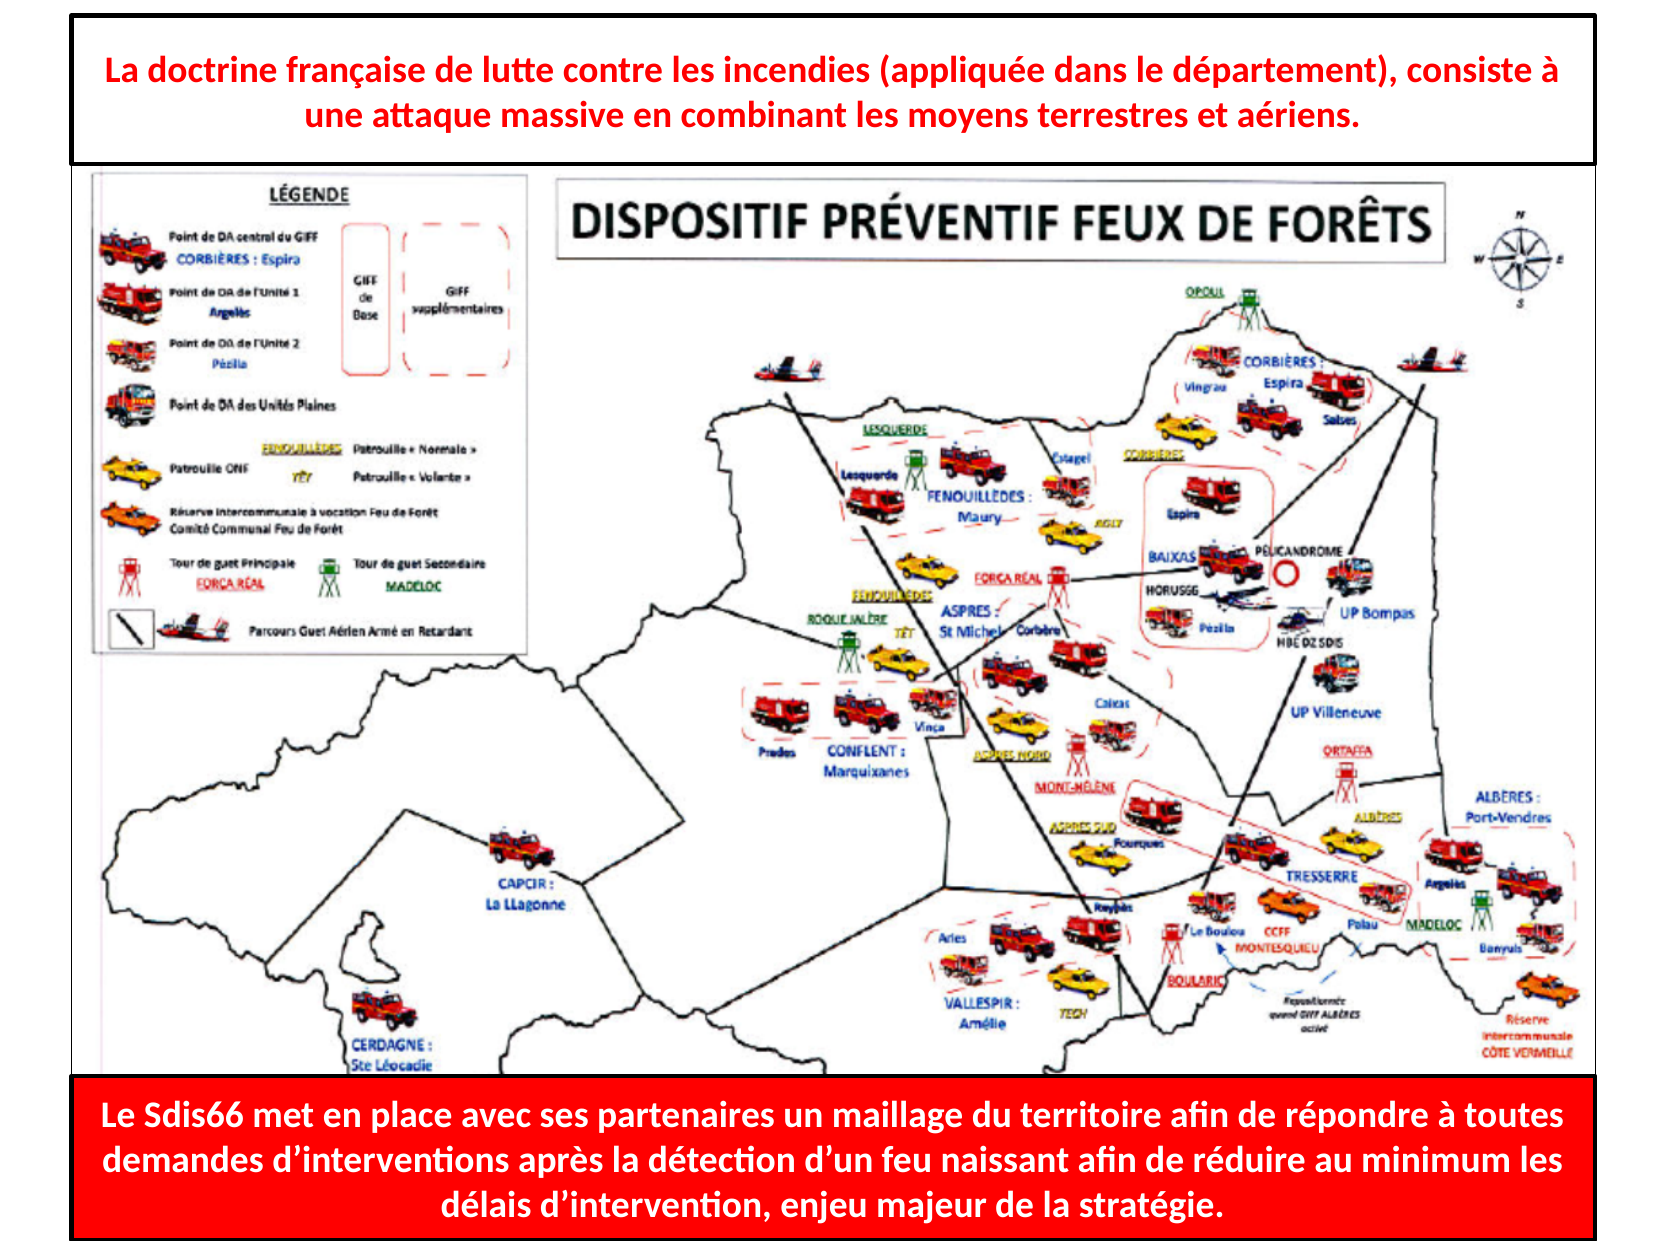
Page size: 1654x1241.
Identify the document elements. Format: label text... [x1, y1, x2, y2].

picture [71, 164, 1596, 1154]
text_box La doctrine française de lutte contre les incendies (appliquée dans le département), consiste à une attaque massive en combinant les moyens terrestres et aériens. [71, 15, 1595, 165]
text_box Le Sdis66 met en place avec ses partenaires un maillage du territoire afin de répondre à toutes demandes d’interventions après la détection d’un feu naissant afin de réduire au minimum les délais d’intervention, enjeu majeur de la stratégie. [71, 1075, 1595, 1240]
